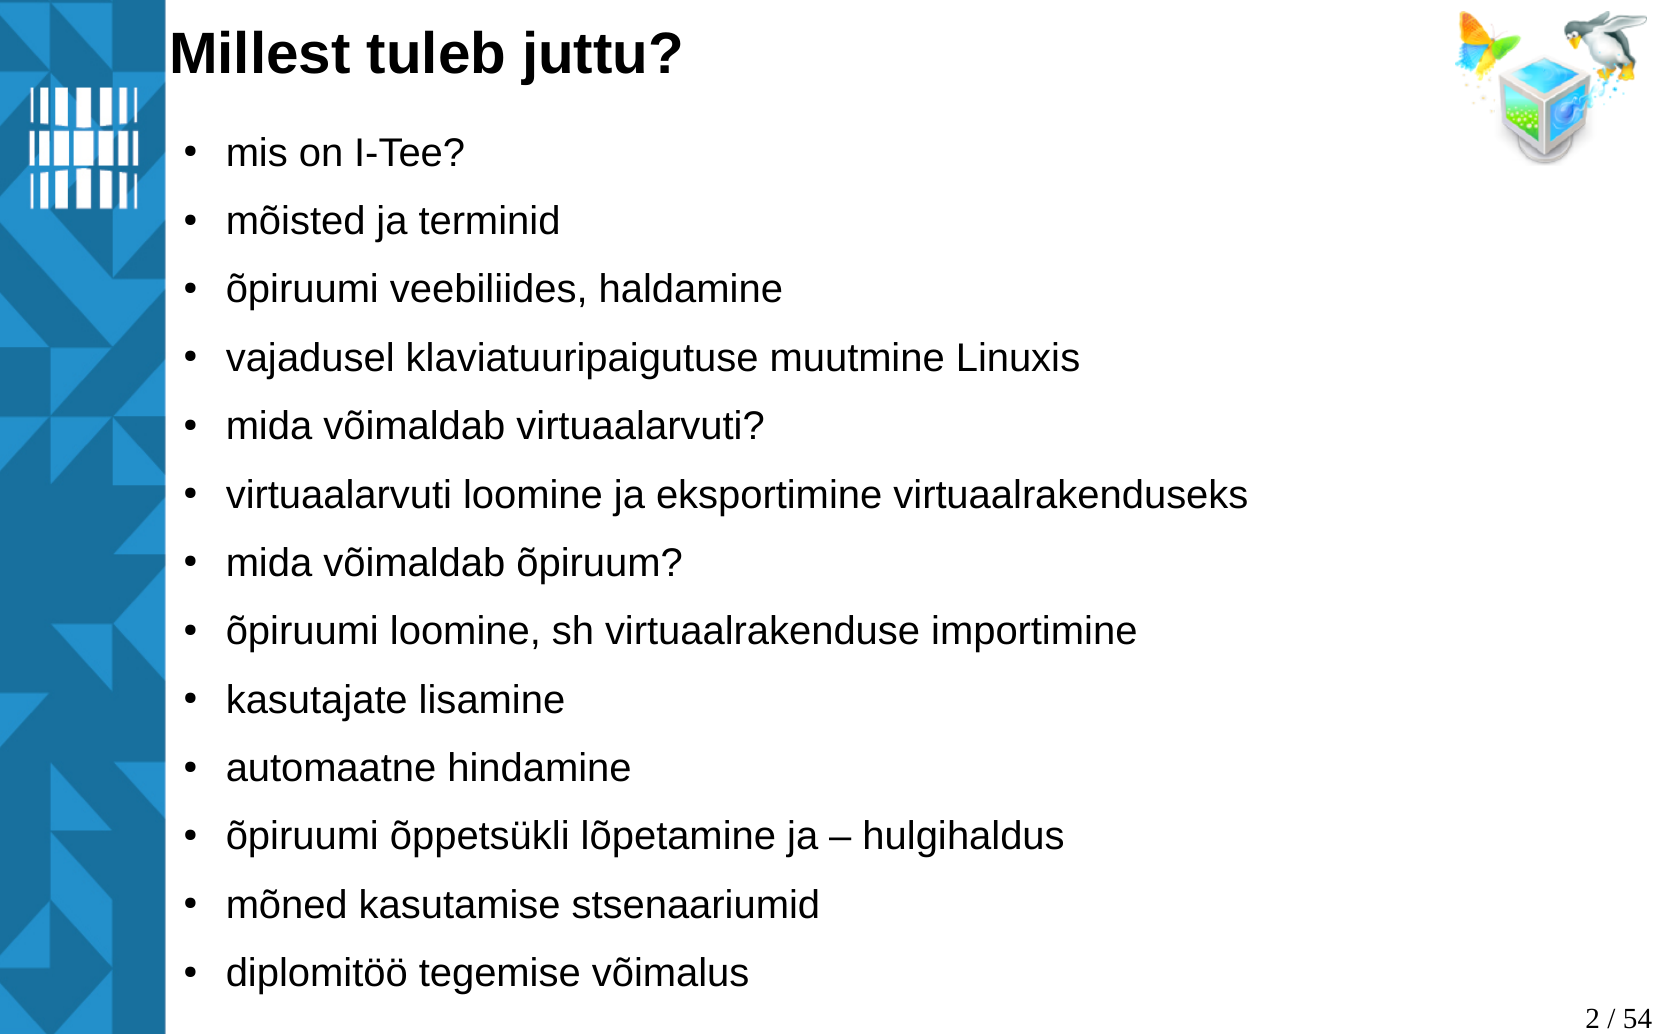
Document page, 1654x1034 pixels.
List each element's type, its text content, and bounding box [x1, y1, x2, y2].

title Millest tuleb juttu? [169, 11, 1452, 95]
picture [1452, 7, 1653, 166]
list mis on I-Tee? mõisted ja terminid õpiruumi veebiliides, haldamine vajadusel klaviatuuripaigutuse muutmine Linuxis mida võimaldab virtuaalarvuti? virtuaalarvuti loomine ja eksportimine virtuaalrakenduseks mida võimaldab õpiruum? õpiruumi loomine, sh virtuaalrakenduse importimine kasutajate lisamine automaatne hindamine õpiruumi õppetsükli lõpetamine ja – hulgihaldus mõned kasutamise stsenaariumid diplomitöö tegemise võimalus [169, 129, 1630, 997]
